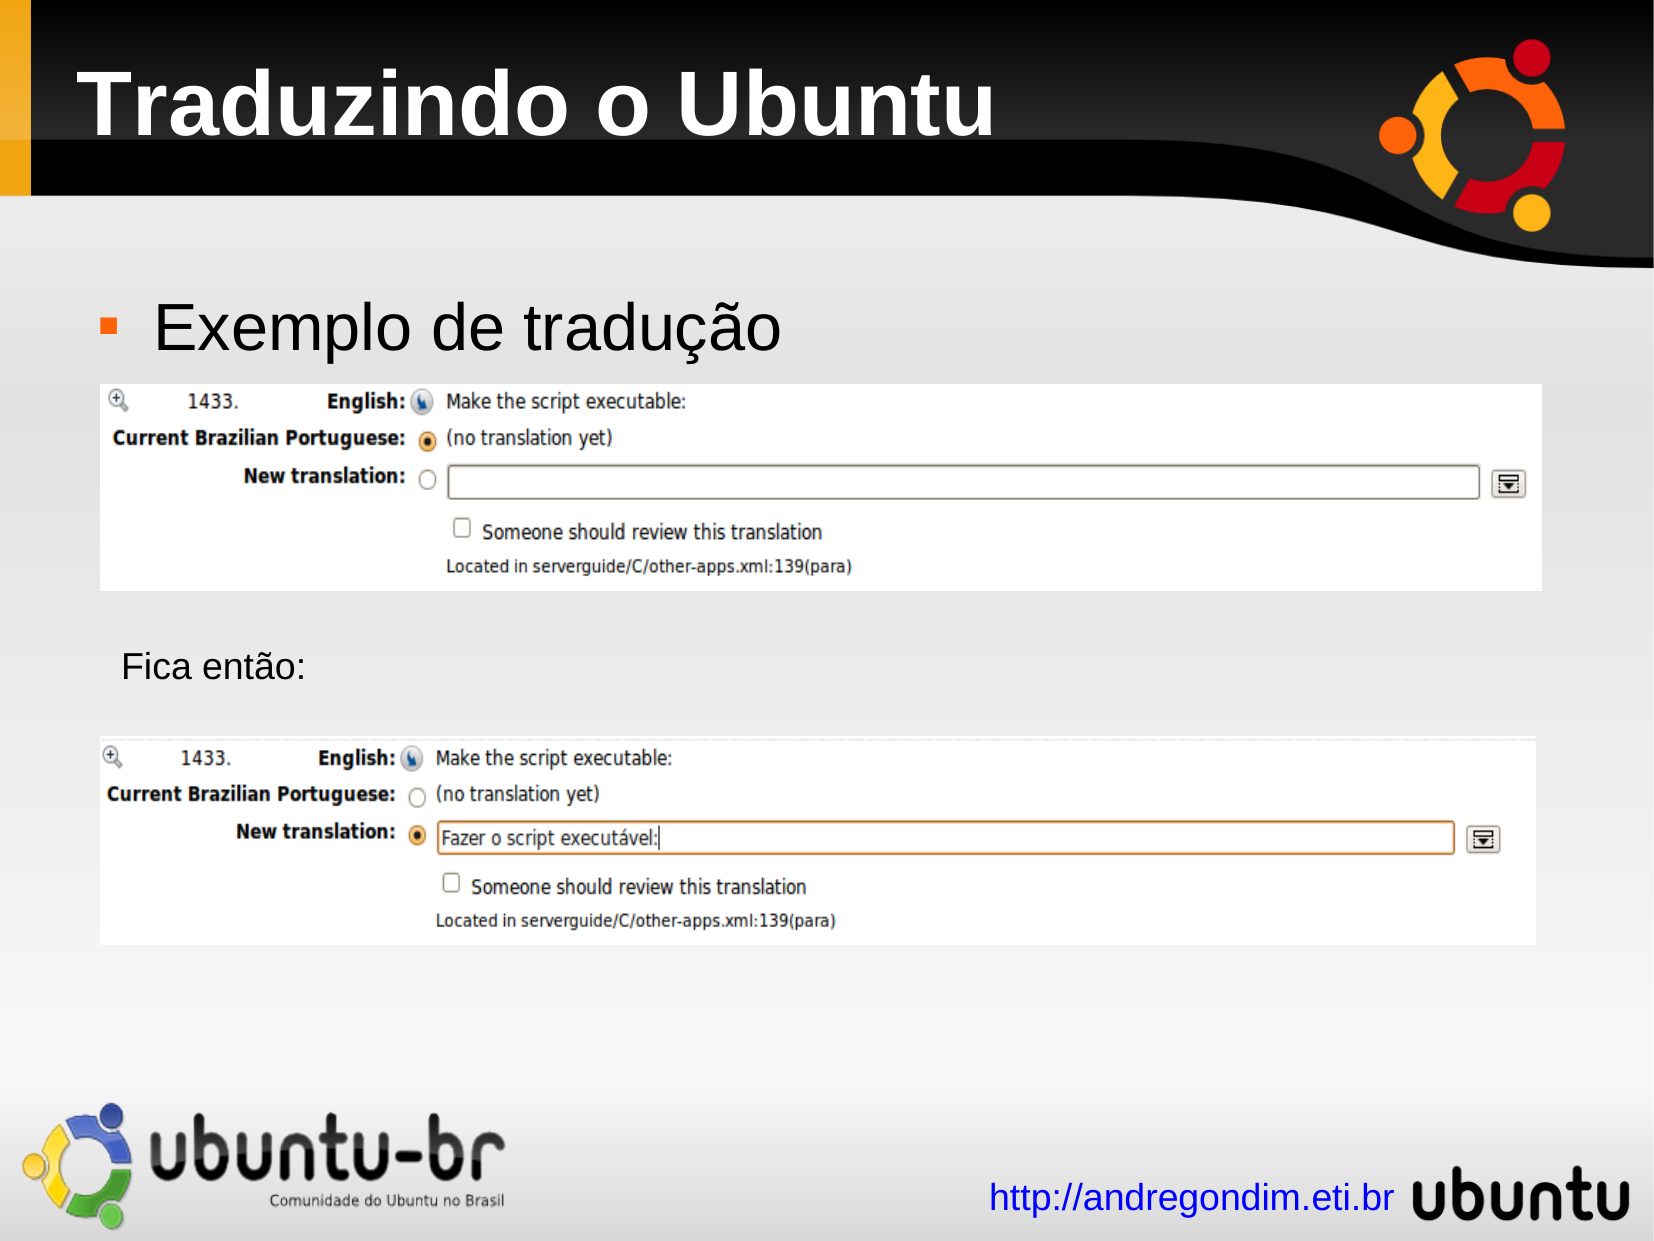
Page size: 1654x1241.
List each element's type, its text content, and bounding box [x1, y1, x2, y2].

text_box Fica então: [106, 637, 579, 695]
picture [0, 0, 1654, 1241]
list Exemplo de tradução [82, 290, 1571, 384]
title Traduzindo o Ubuntu [76, 7, 1565, 200]
